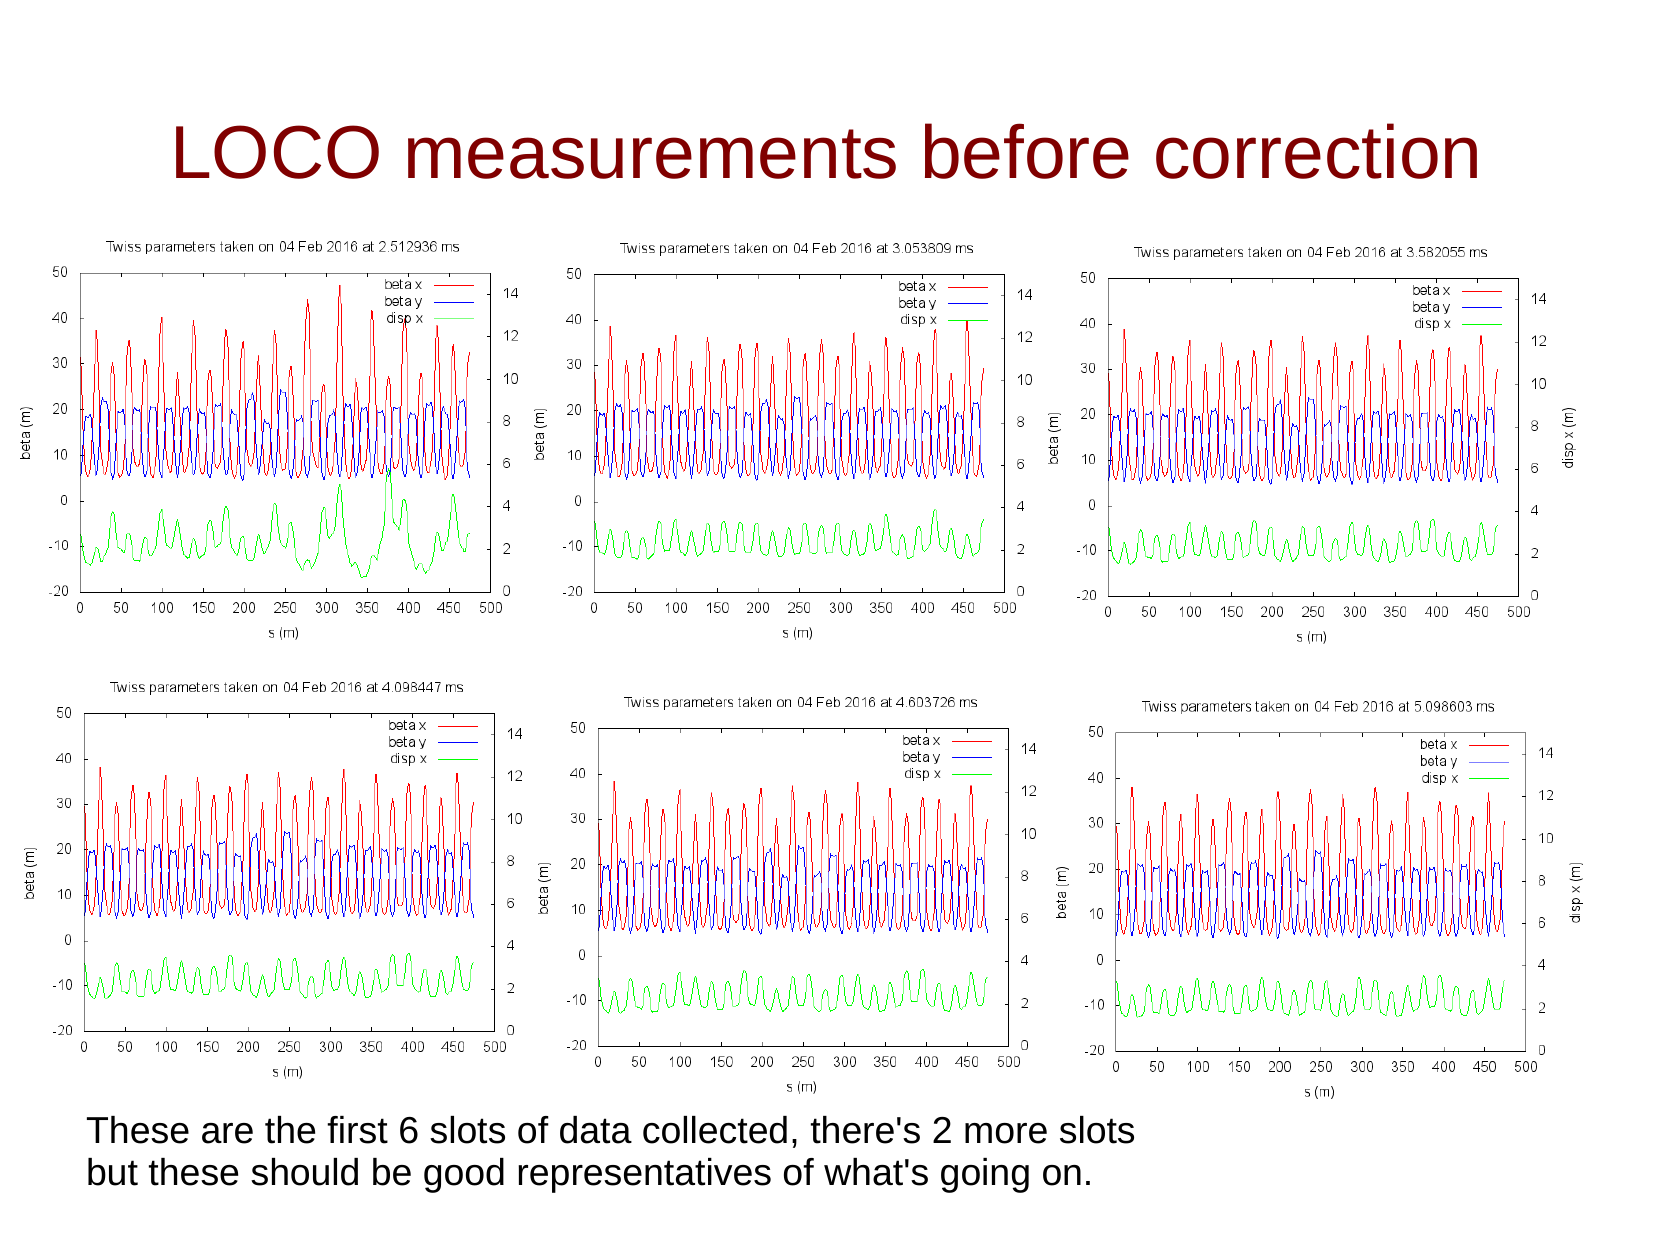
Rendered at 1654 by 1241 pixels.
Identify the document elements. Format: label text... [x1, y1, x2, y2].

text_box These are the first 6 slots of data collected, there's 2 more slots but these should be good representatives of what's going on. [71, 1102, 1163, 1202]
title LOCO measurements before correction [82, 49, 1571, 228]
picture [14, 222, 1606, 649]
picture [18, 663, 1613, 1104]
